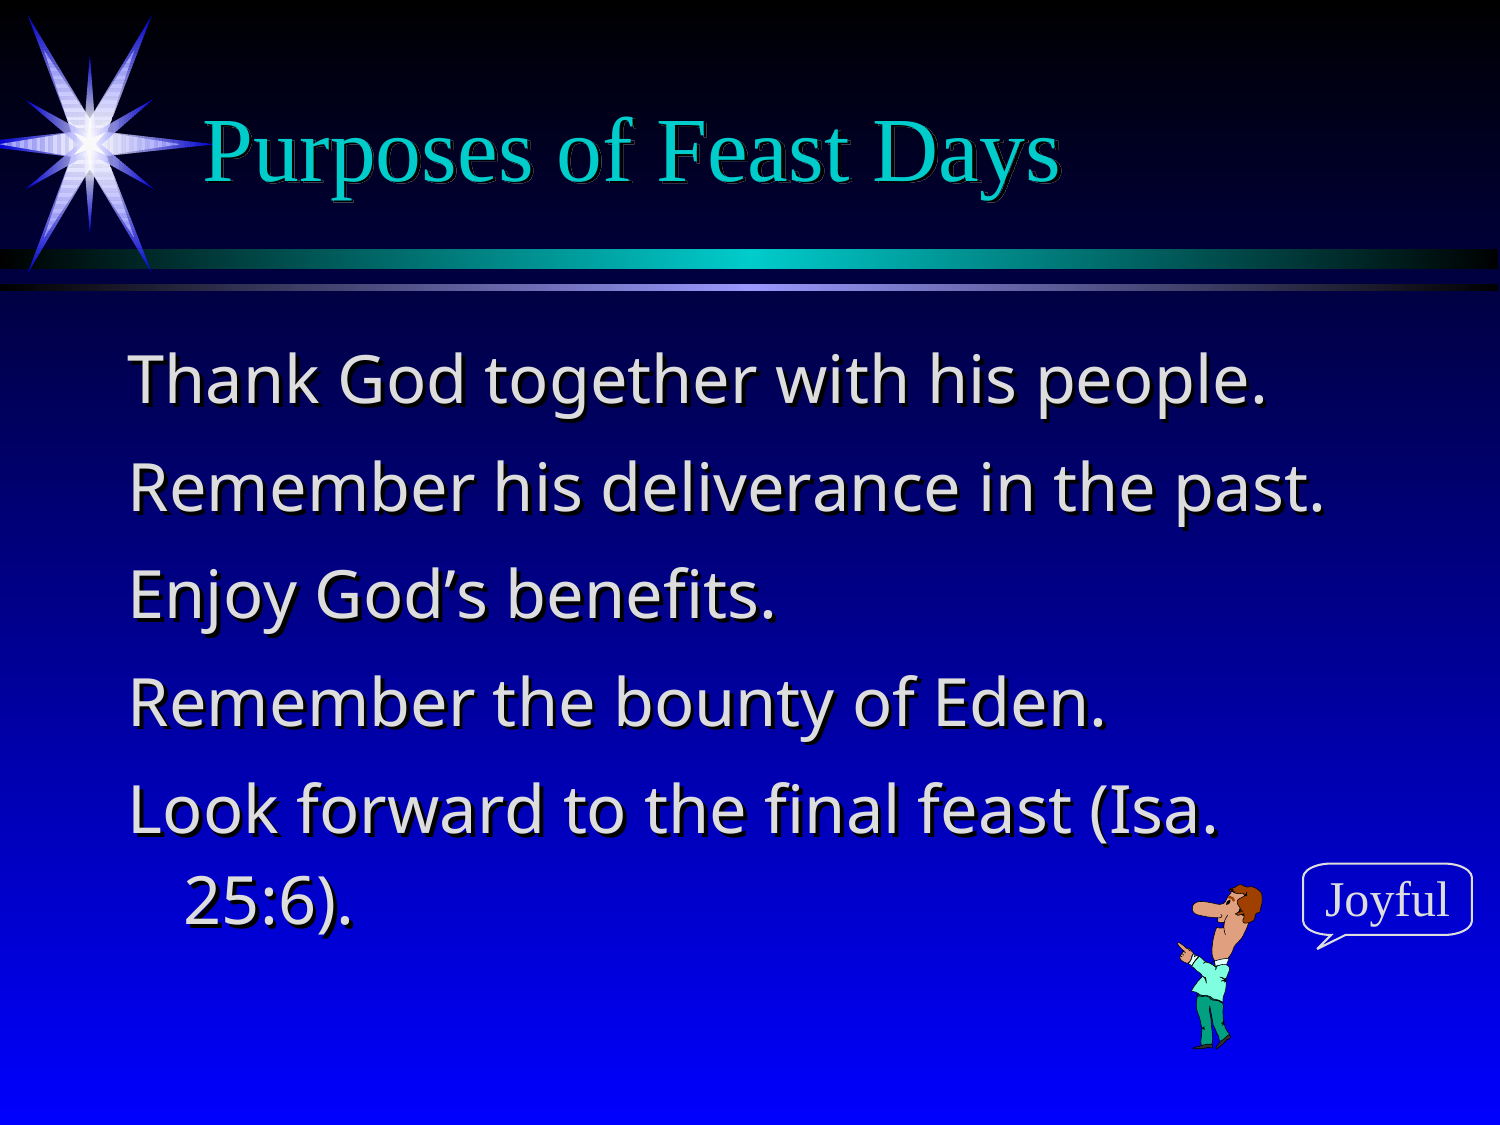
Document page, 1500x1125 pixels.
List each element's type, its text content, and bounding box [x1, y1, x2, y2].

list Thank God together with his people. Remember his deliverance in the past. Enjoy God’s benefits. Remember the bounty of Eden. Look forward to the final feast (Isa. 25:6). [112, 324, 1388, 1001]
chart [1176, 884, 1264, 1050]
text_box Joyful [1303, 863, 1472, 950]
title Purposes of Feast Days [187, 56, 1463, 244]
